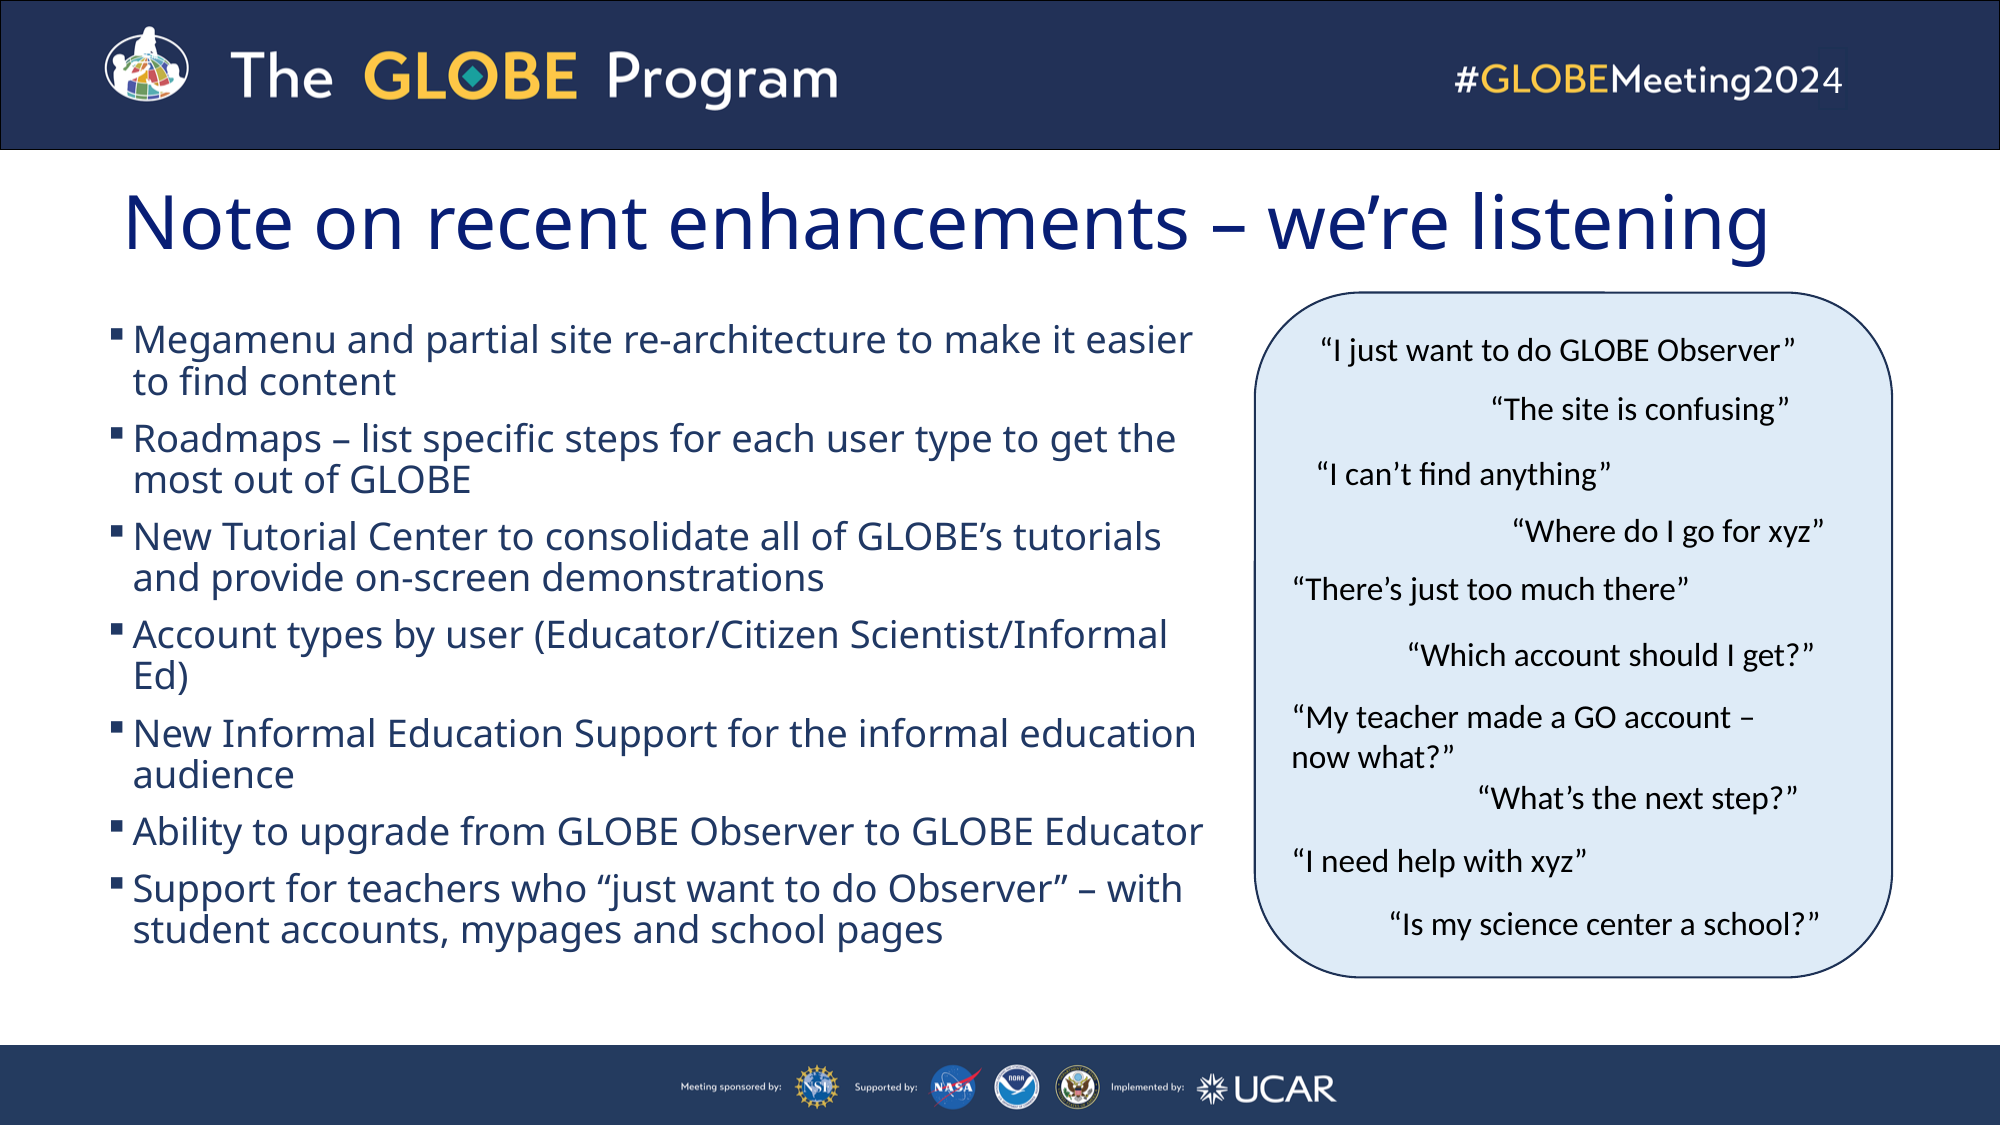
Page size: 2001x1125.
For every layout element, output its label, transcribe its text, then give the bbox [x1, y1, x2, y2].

text_box “There’s just too much there” [1276, 559, 1791, 615]
text_box “The site is confusing” [1475, 379, 1869, 435]
text_box “Which account should I get?” [1391, 626, 1897, 681]
text_box “I just want to do GLOBE Observer” [1304, 321, 1947, 377]
list Megamenu and partial site re-architecture to make it easier to find content Roadmaps – list specific steps for each user type to get the most out of GLOBE New Tutorial Center to consolidate all of GLOBE’s tutorials and provide on-screen demonstrations Account types by user (Educator/Citizen Scientist/Informal Ed) New Informal Education Support for the informal education audience Ability to upgrade from GLOBE Observer to GLOBE Educator Support for teachers who “just want to do Observer” – with student accounts, mypages and school pages [92, 313, 1228, 979]
text_box “What’s the next step?” [1461, 769, 1916, 824]
text_box [1833, 303, 1859, 321]
title Note on recent enhancements – we’re listening [107, 177, 1833, 331]
picture [1, 1, 1999, 149]
picture [0, 1045, 2000, 1125]
text_box “Where do I go for xyz” [1496, 501, 1890, 557]
text_box “My teacher made a GO account – now what?” [1276, 687, 1774, 783]
text_box “Is my science center a school?” [1373, 894, 1895, 950]
text_box “I need help with xyz” [1276, 831, 1730, 887]
text_box “I can’t find anything” [1300, 445, 1695, 500]
text_box [1254, 331, 1893, 978]
